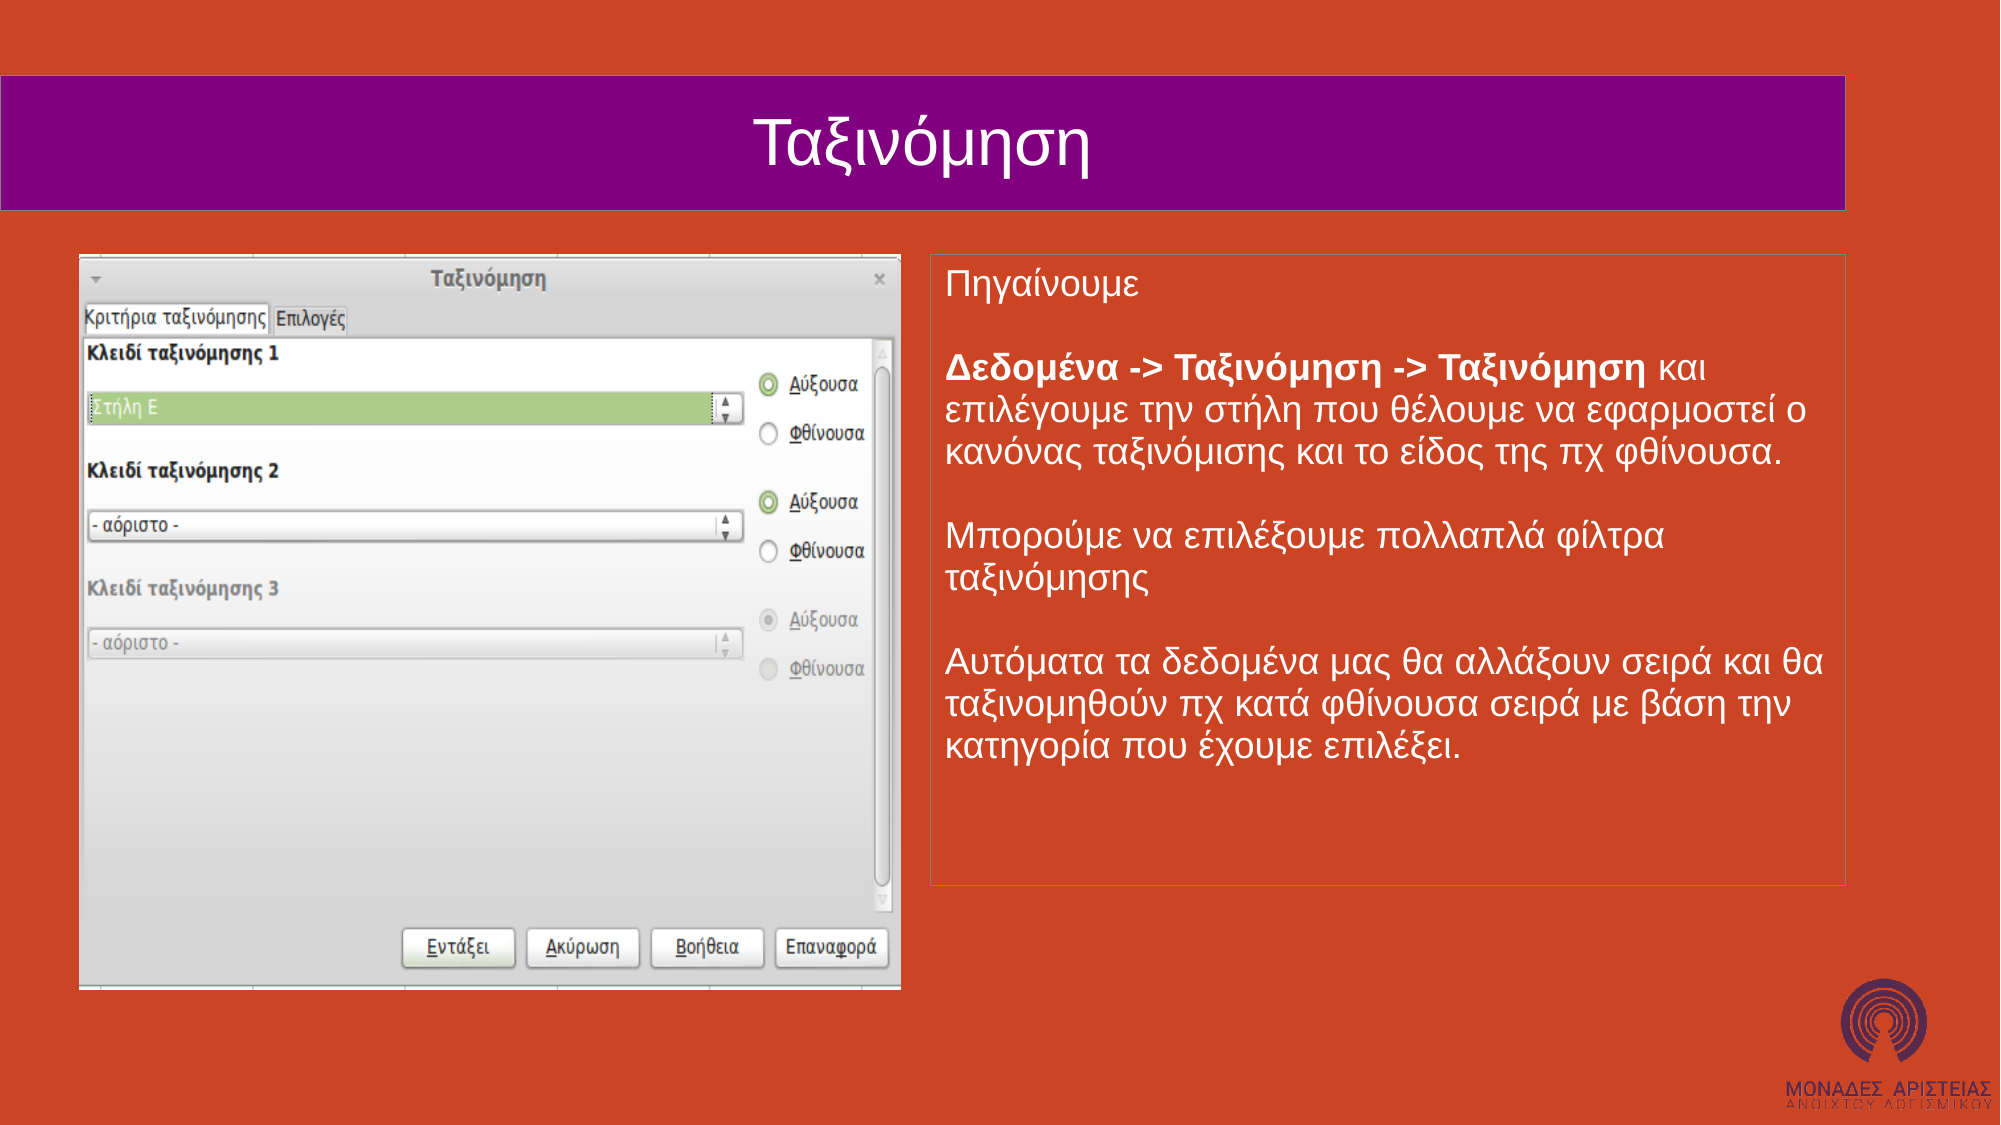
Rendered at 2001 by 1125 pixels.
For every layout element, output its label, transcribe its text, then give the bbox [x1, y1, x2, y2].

text_box Ταξινόμηση [0, 75, 1846, 211]
picture [1785, 978, 1992, 1111]
picture [79, 254, 901, 991]
text_box Πηγαίνουμε Δεδομένα -> Ταξινόμηση -> Ταξινόμηση και επιλέγουμε την στήλη που θέλουμε να εφαρμοστεί ο κανόνας ταξινόμισης και το είδος της πχ φθίνουσα. Μπορούμε να επιλέξουμε πολλαπλά φίλτρα ταξινόμησης Αυτόματα τα δεδομένα μας θα αλλάξουν σειρά και θα ταξινομηθούν πχ κατά φθίνουσα σειρά με βάση την κατηγορία που έχουμε επιλέξει. [930, 254, 1846, 886]
